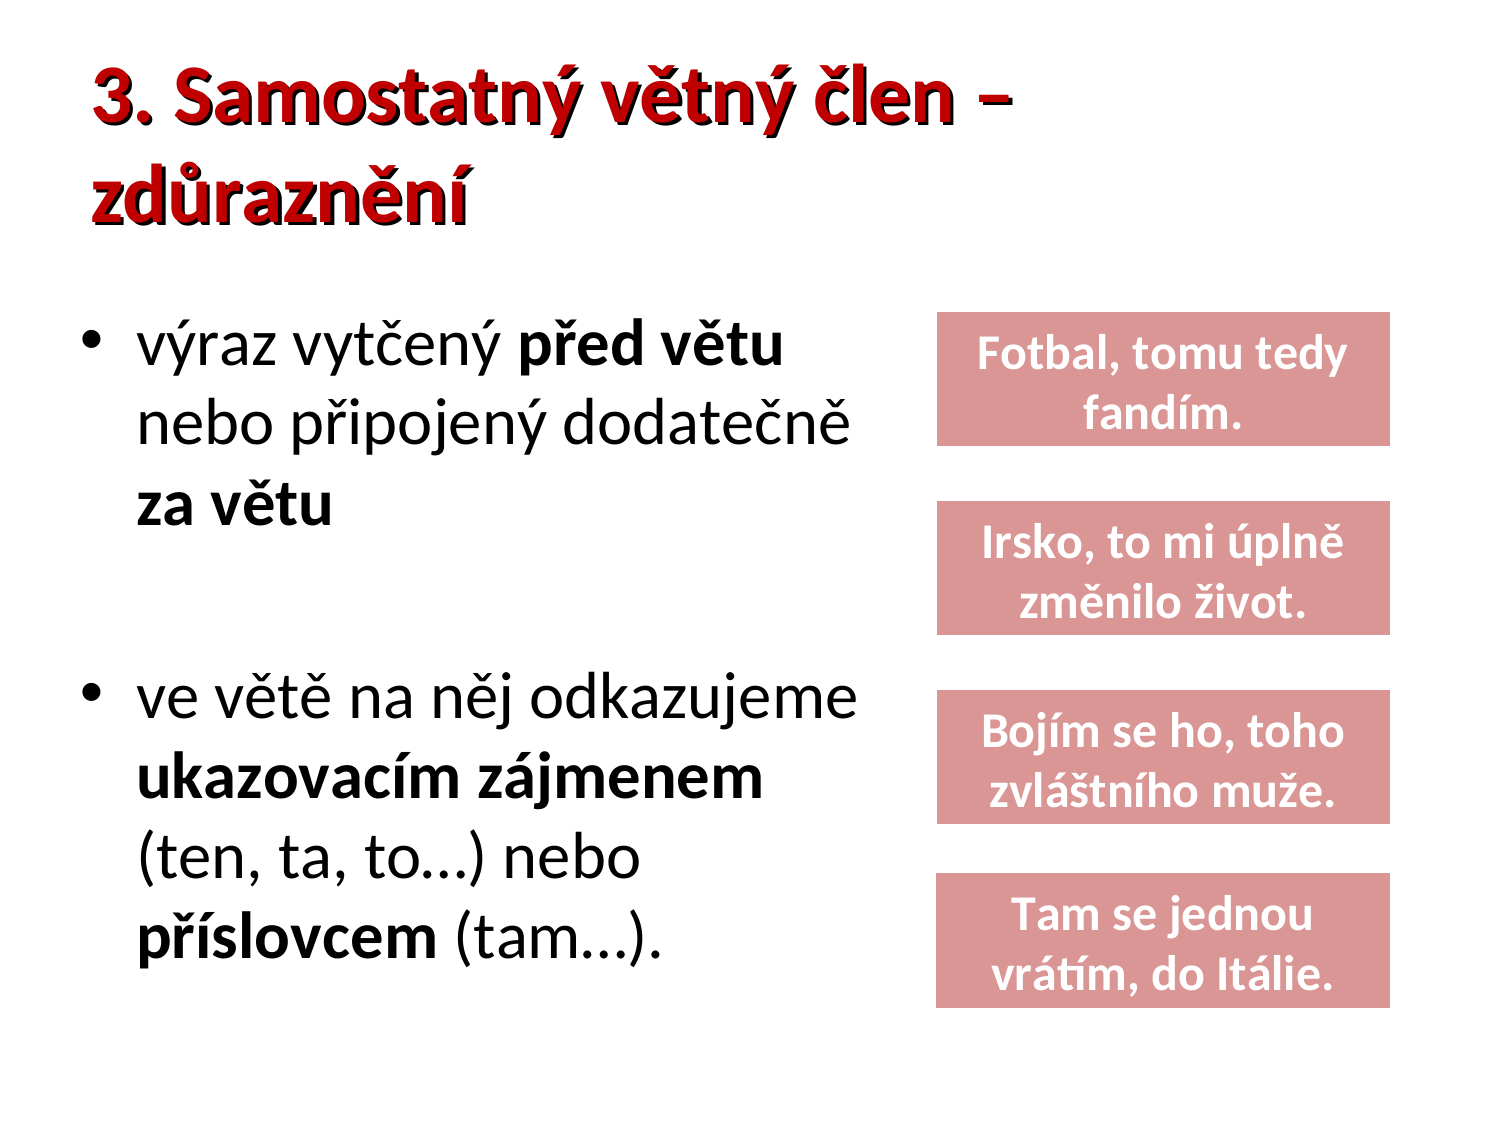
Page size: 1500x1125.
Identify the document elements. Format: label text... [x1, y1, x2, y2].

text_box Fotbal, tomu tedy fandím. [939, 314, 1388, 445]
text_box Irsko, to mi úplně změnilo život. [939, 503, 1388, 634]
text_box Tam se jednou vrátím, do Itálie. [938, 875, 1388, 1006]
text_box Bojím se ho, toho zvláštního muže. [939, 692, 1388, 823]
list výraz vytčený před větu nebo připojený dodatečně za větu ve větě na něj odkazujeme ukazovacím zájmenem (ten, ta, to…) nebo příslovcem (tam…). [64, 290, 880, 1064]
title 3. Samostatný větný člen – zdůraznění [75, 31, 1426, 247]
